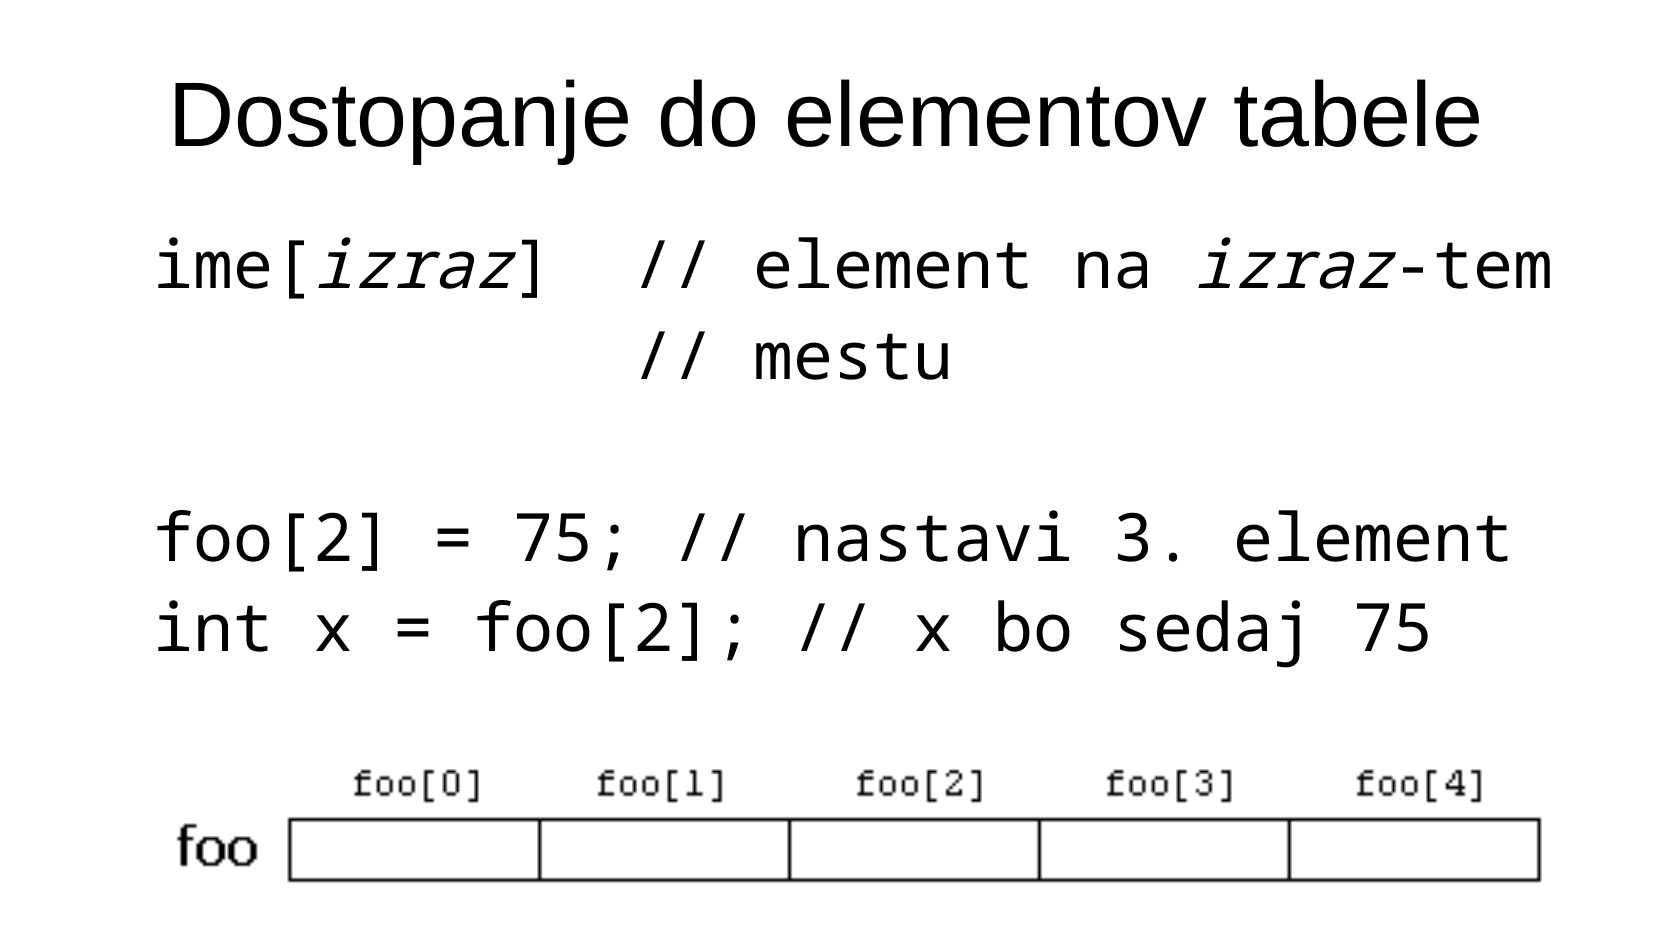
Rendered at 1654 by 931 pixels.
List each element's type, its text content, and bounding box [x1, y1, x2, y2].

title Dostopanje do elementov tabele [82, 37, 1571, 193]
list ime[izraz] // element na izraz-tem // mestu foo[2] = 75; // nastavi 3. element int x = foo[2]; // x bo sedaj 75 [82, 217, 1571, 758]
picture [147, 768, 1545, 886]
